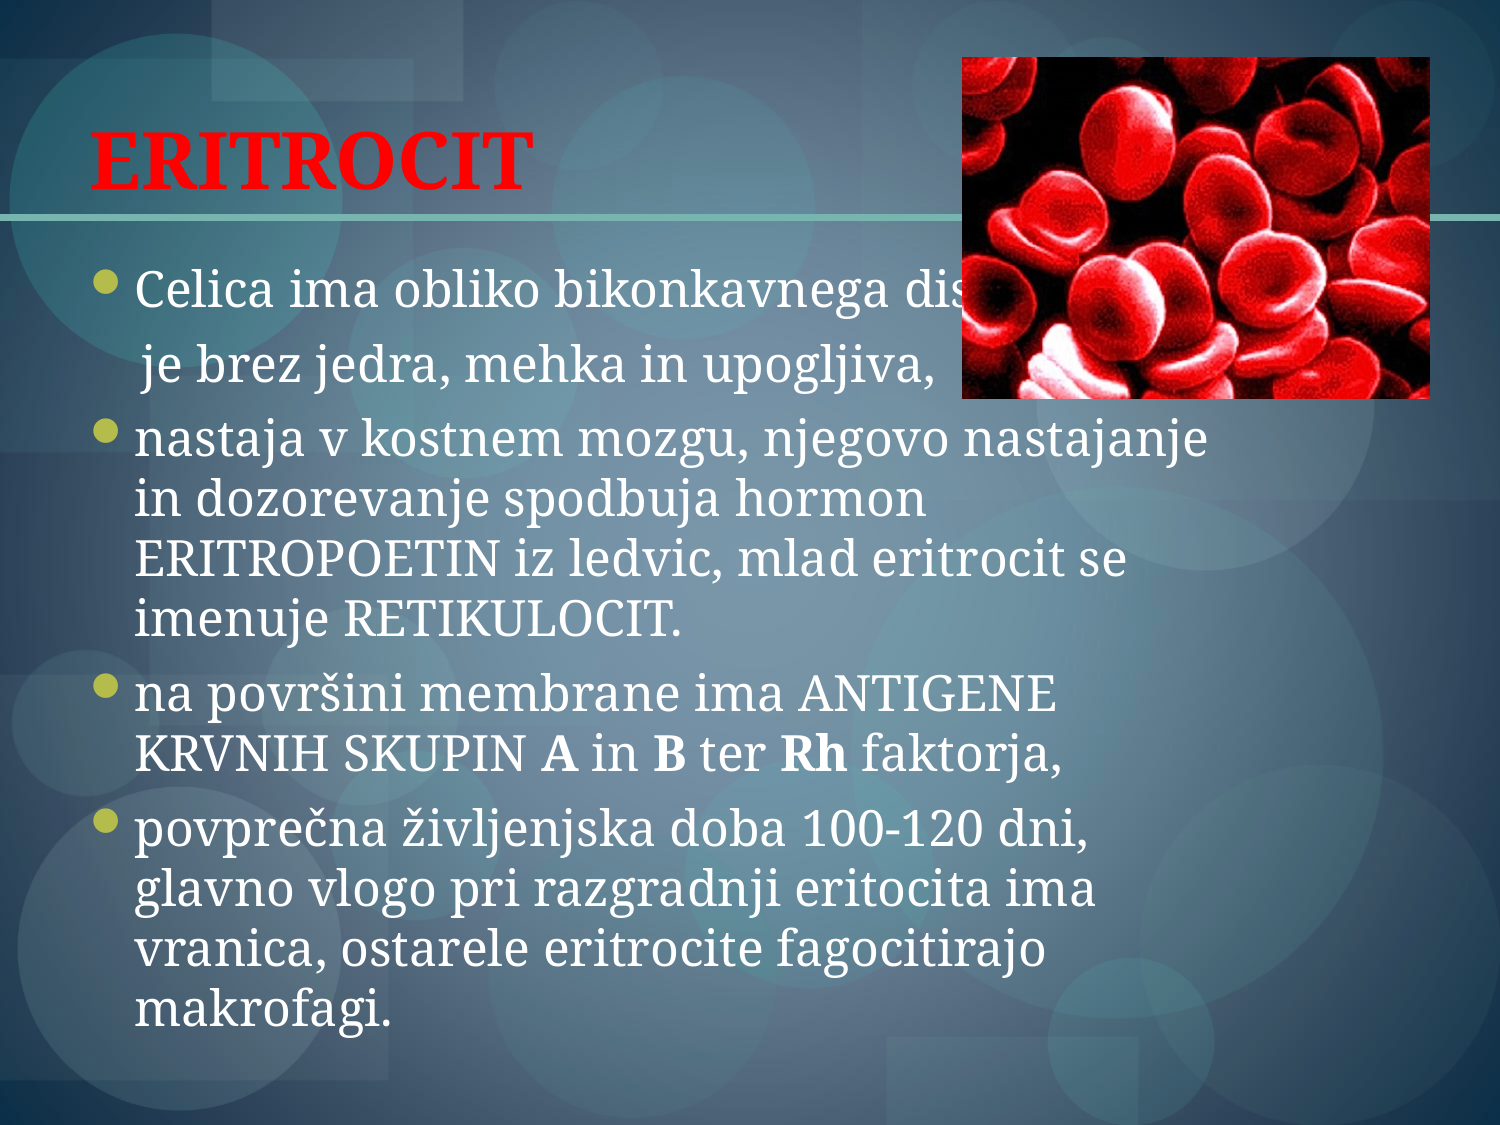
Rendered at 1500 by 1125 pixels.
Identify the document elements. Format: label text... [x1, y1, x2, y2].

picture [0, 0, 1500, 1125]
text_box ERITROCIT [74, 26, 1425, 214]
text_box Celica ima obliko bikonkavnega diska, je brez jedra, mehka in upogljiva, nastaja v kostnem mozgu, njegovo nastajanje in dozorevanje spodbuja hormon ERITROPOETIN iz ledvic, mlad eritrocit se imenuje RETIKULOCIT. na površini membrane ima ANTIGENE KRVNIH SKUPIN A in B ter Rh faktorja, povprečna življenjska doba 100-120 dni, glavno vlogo pri razgradnji eritocita ima vranica, ostarele eritrocite fagocitirajo makrofagi. [75, 249, 1247, 1000]
